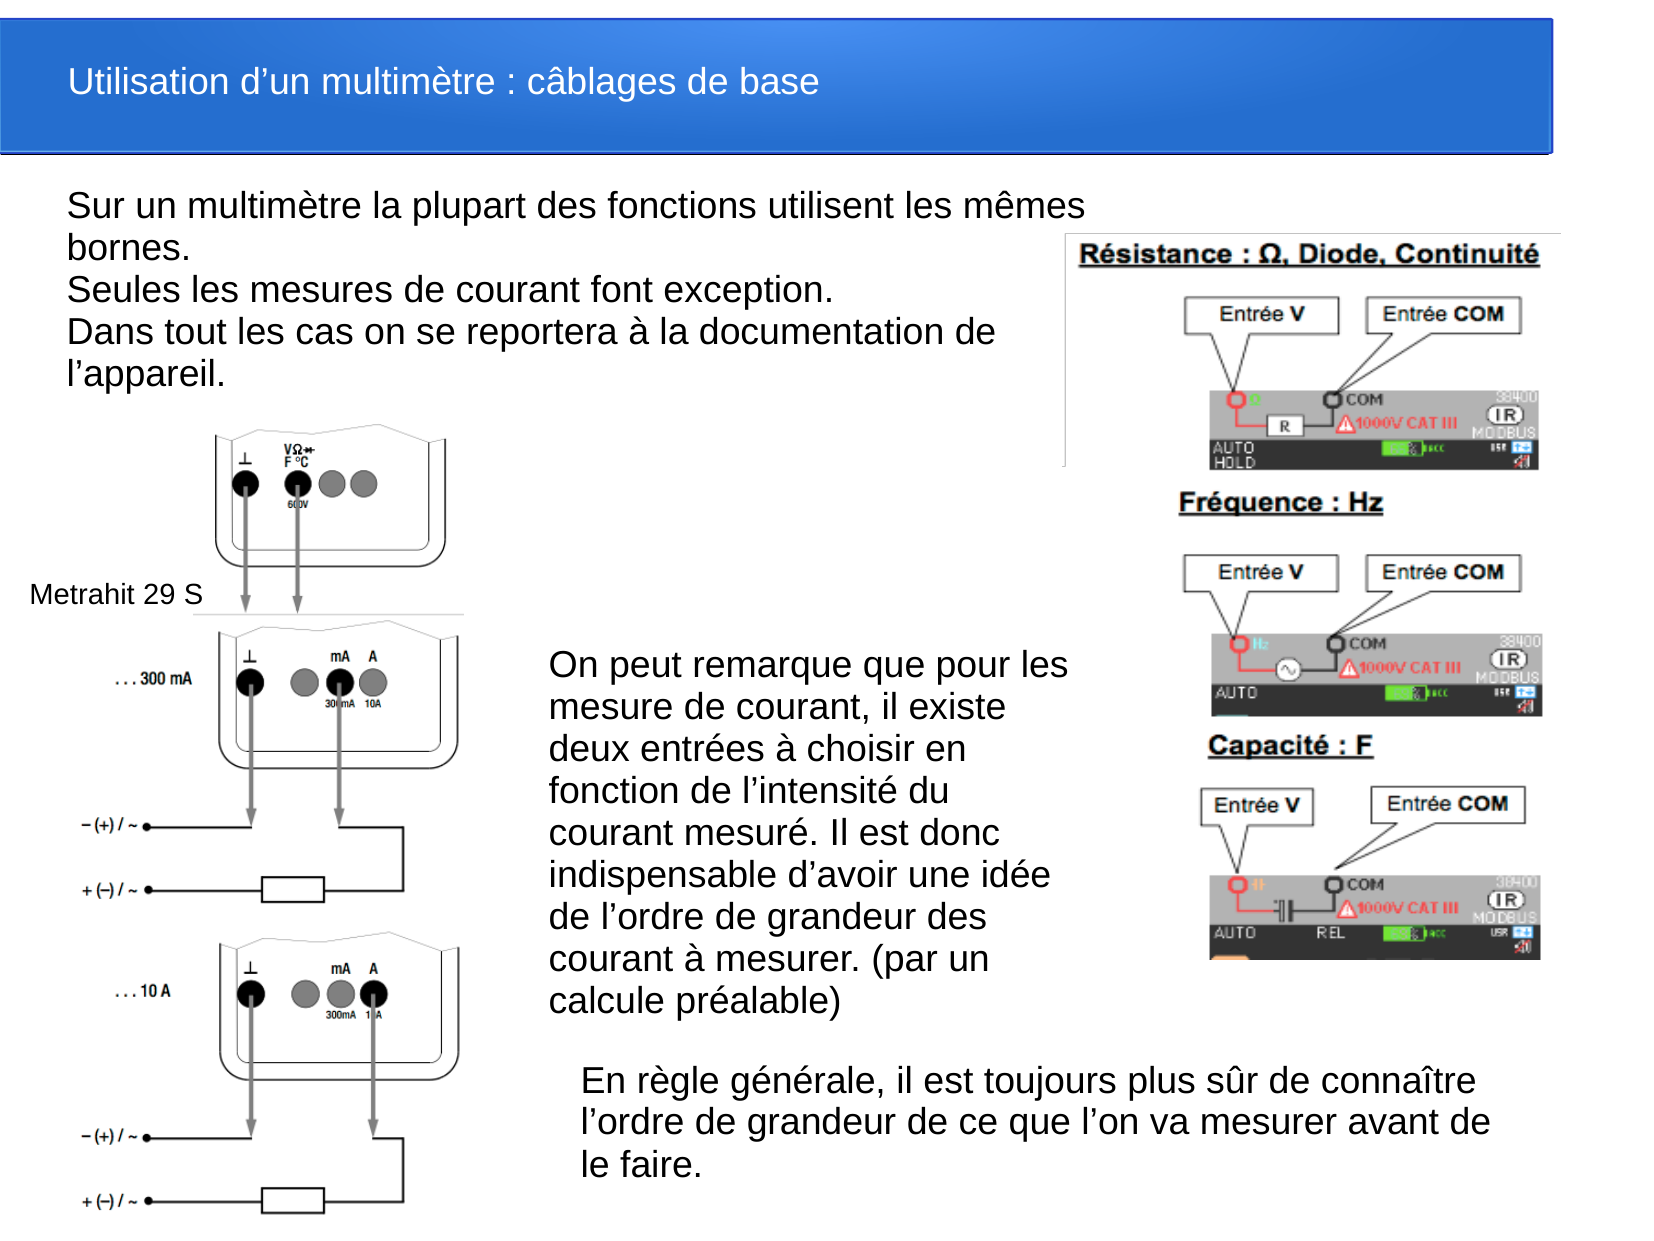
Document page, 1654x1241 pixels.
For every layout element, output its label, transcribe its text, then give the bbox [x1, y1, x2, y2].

text_box Metrahit 29 S [14, 570, 219, 619]
text_box Utilisation d’un multimètre : câblages de base [53, 53, 836, 111]
text_box En règle générale, il est toujours plus sûr de connaître l’ordre de grandeur de ce que l’on va mesurer avant de le faire. [565, 1051, 1535, 1193]
picture [1062, 232, 1561, 960]
text_box Sur un multimètre la plupart des fonctions utilisent les mêmes bornes. Seules les mesures de courant font exception. Dans tout les cas on se reportera à la documentation de l’appareil. [51, 177, 1103, 444]
picture [72, 420, 501, 1221]
text_box On peut remarque que pour les mesure de courant, il existe deux entrées à choisir en fonction de l’intensité du courant mesuré. Il est donc indispensable d’avoir une idée de l’ordre de grandeur des courant à mesurer. (par un calcule préalable) [534, 636, 1092, 1029]
